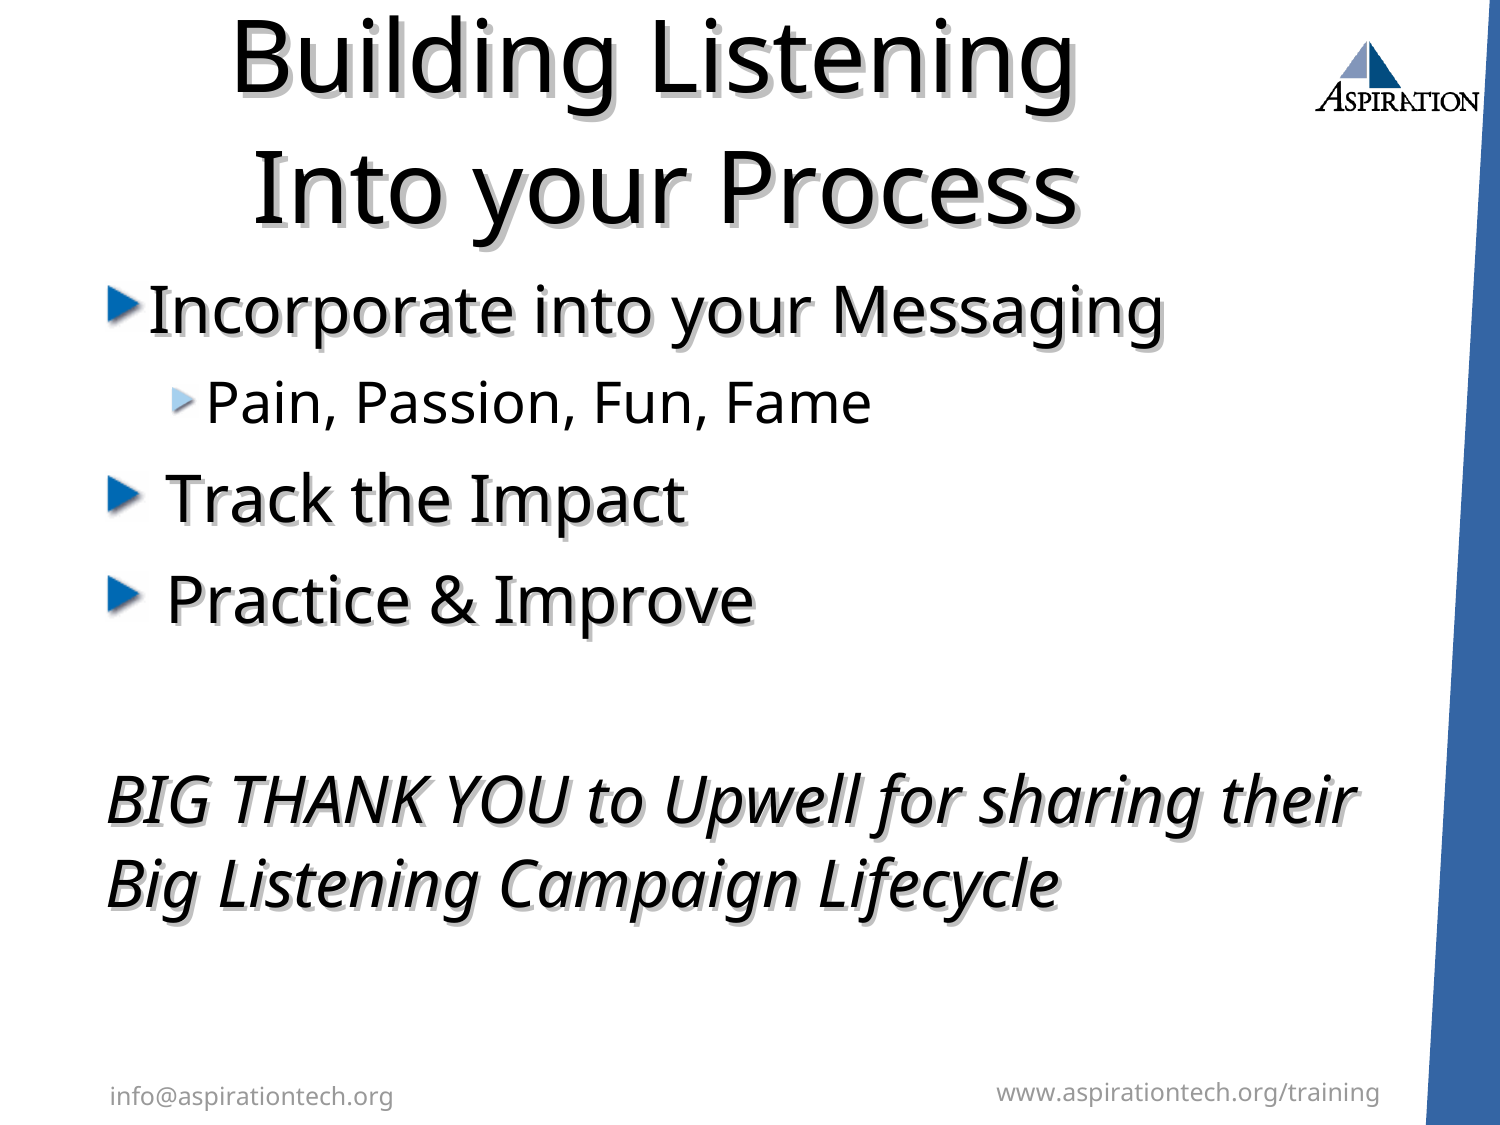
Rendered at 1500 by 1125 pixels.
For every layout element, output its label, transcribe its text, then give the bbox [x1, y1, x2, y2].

title Building Listening Into your Process [49, 19, 1284, 206]
picture [1315, 41, 1480, 120]
list Incorporate into your Messaging Pain, Passion, Fun, Fame Track the Impact Practice & Improve BIG THANK YOU to Upwell for sharing their Big Listening Campaign Lifecycle [49, 262, 1447, 928]
